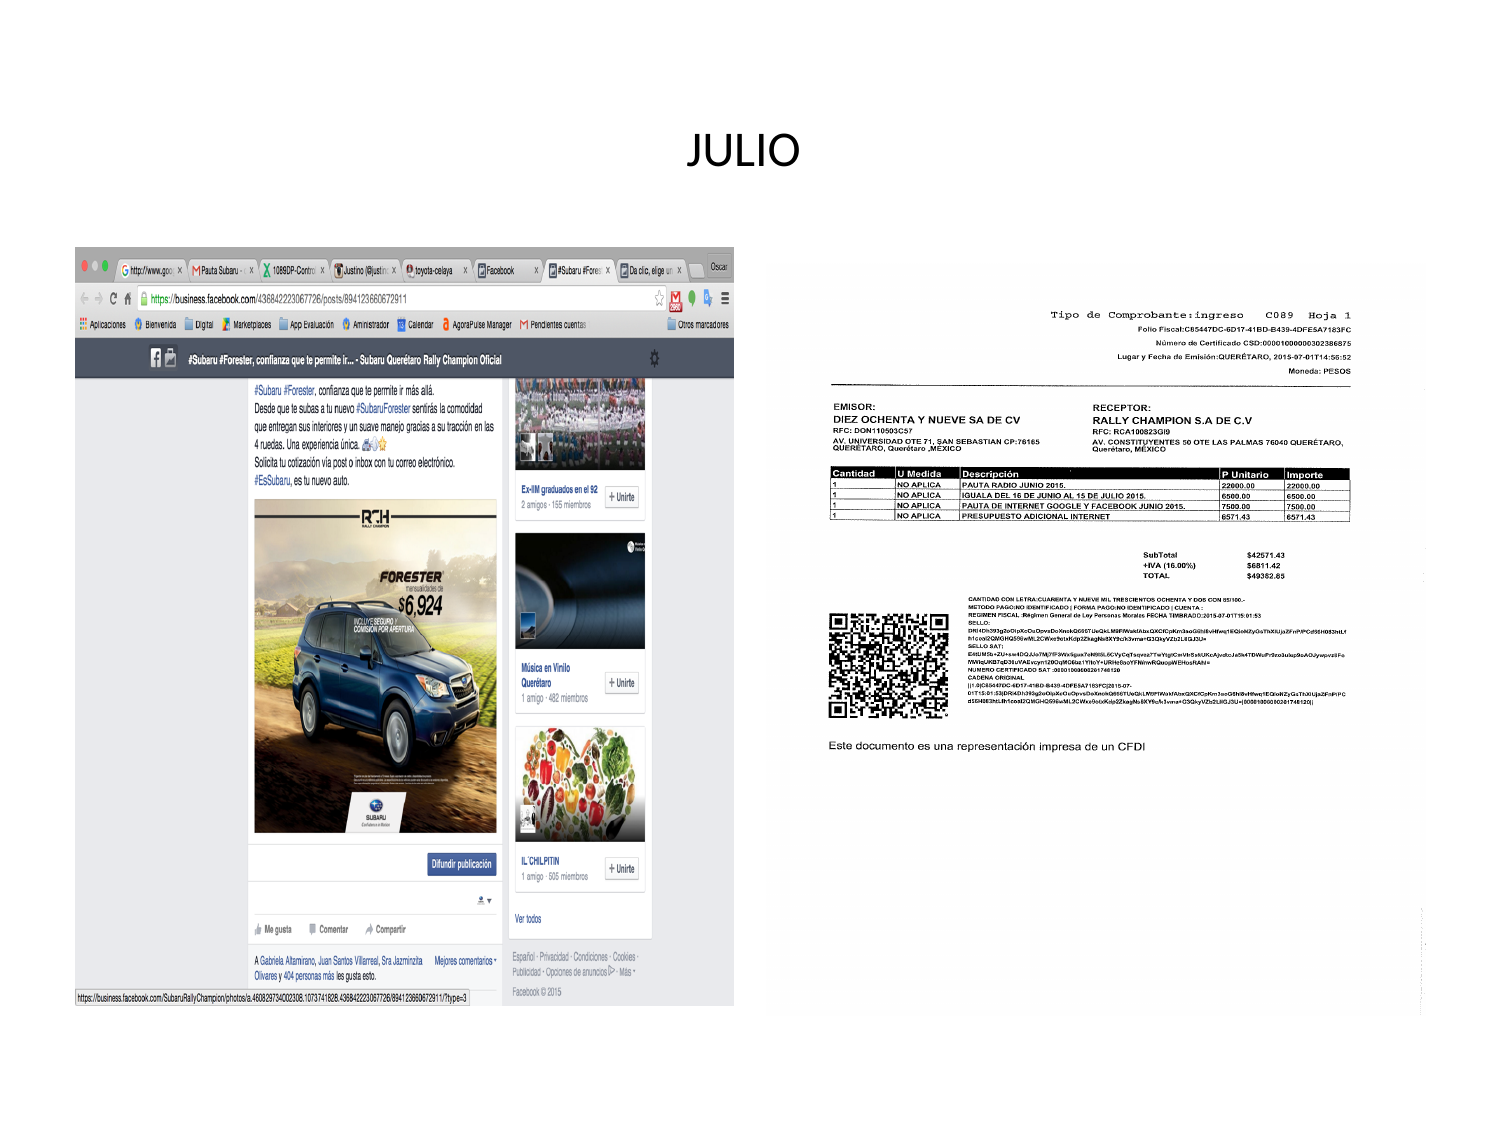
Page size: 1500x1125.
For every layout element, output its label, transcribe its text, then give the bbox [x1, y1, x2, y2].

title JULIO [82, 59, 1418, 249]
picture [766, 263, 1426, 1016]
picture [75, 247, 734, 1006]
